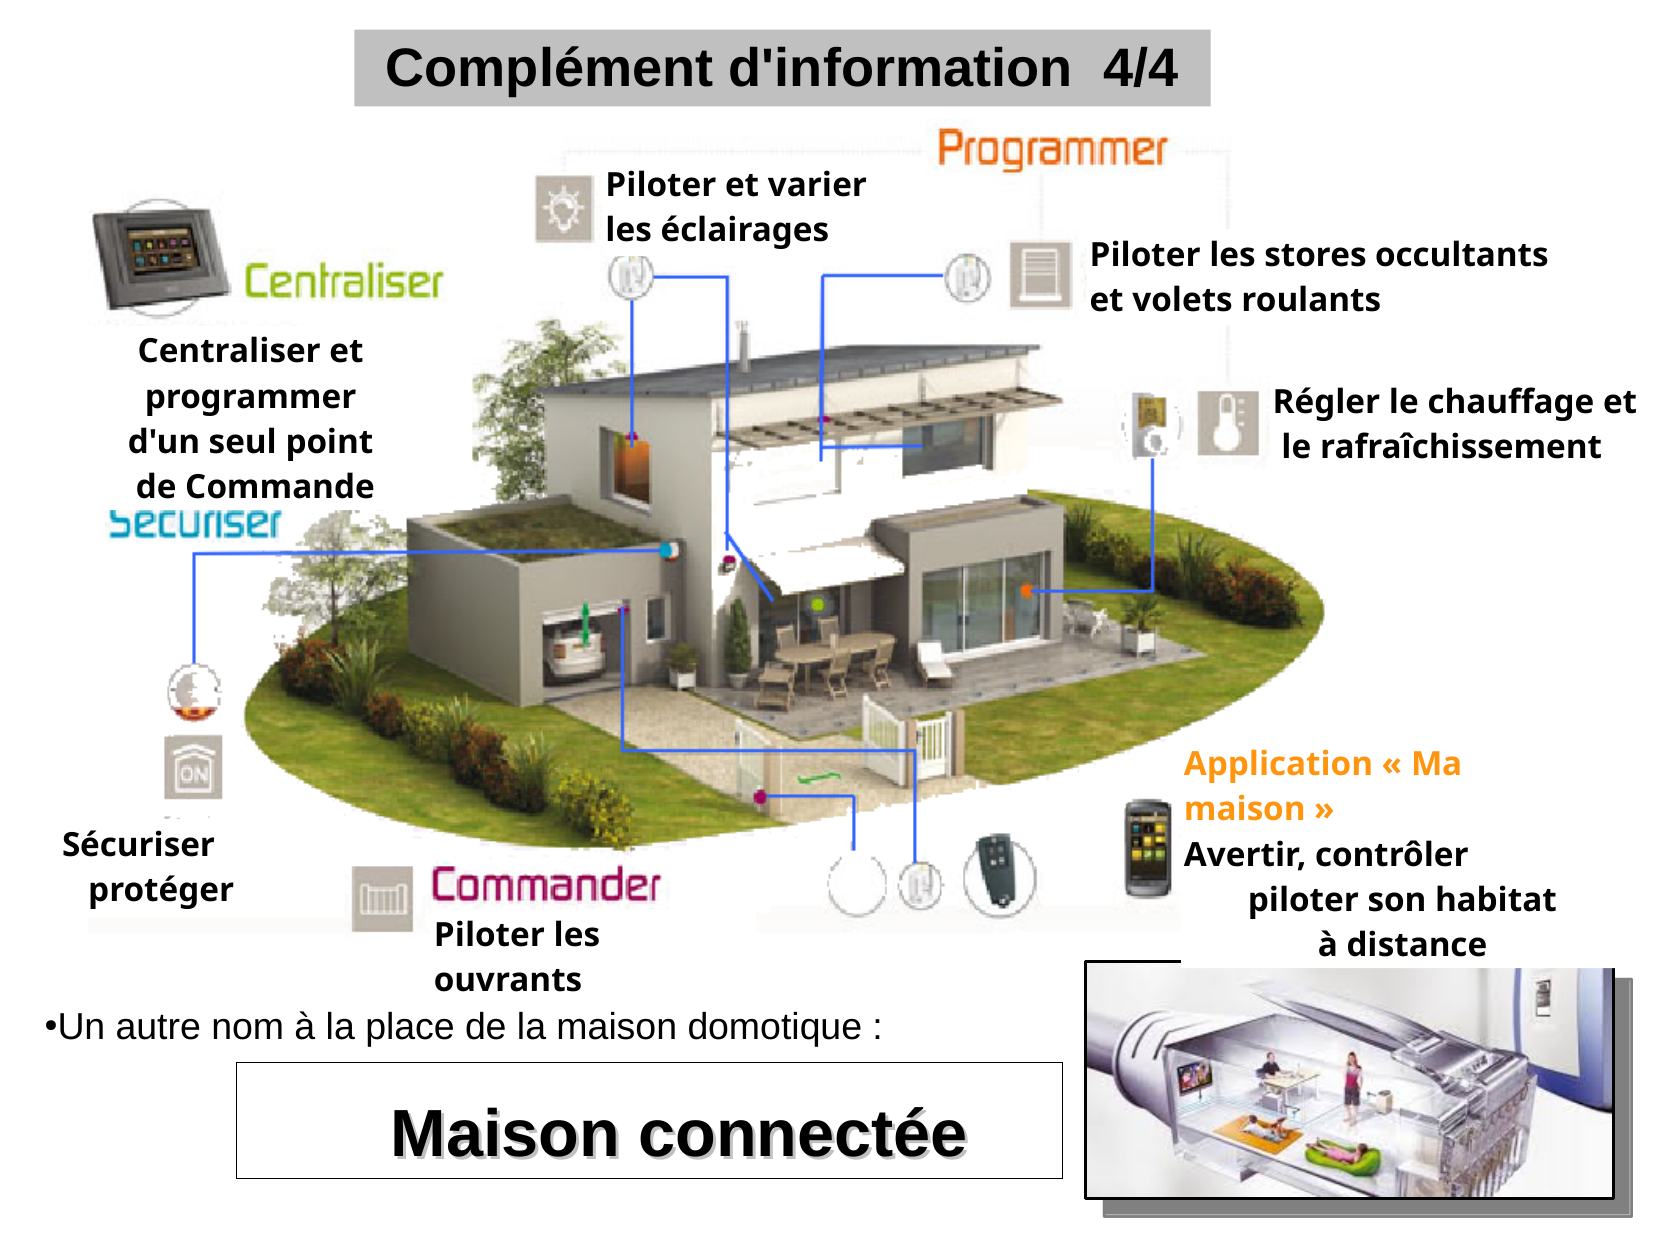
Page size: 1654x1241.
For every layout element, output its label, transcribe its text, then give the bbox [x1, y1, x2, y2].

text_box Centraliser et programmer d'un seul point de Commande [29, 325, 473, 469]
text_box Un autre nom à la place de la maison domotique : [29, 998, 1084, 1055]
text_box Régler le chauffage et le rafraîchissement [1269, 375, 1654, 473]
text_box Sécuriser protéger [59, 818, 296, 916]
picture [88, 118, 1478, 940]
text_box Piloter les stores occultants et volets roulants [1086, 229, 1560, 326]
text_box Maison connectée [236, 1062, 1063, 1179]
text_box Complément d'information 4/4 [354, 29, 1211, 107]
text_box Piloter les ouvrants [431, 909, 756, 960]
text_box Application « Ma maison » Avertir, contrôler piloter son habitat à distance [1181, 738, 1625, 928]
text_box Piloter et varier les éclairages [602, 159, 898, 257]
picture [1087, 962, 1613, 1197]
